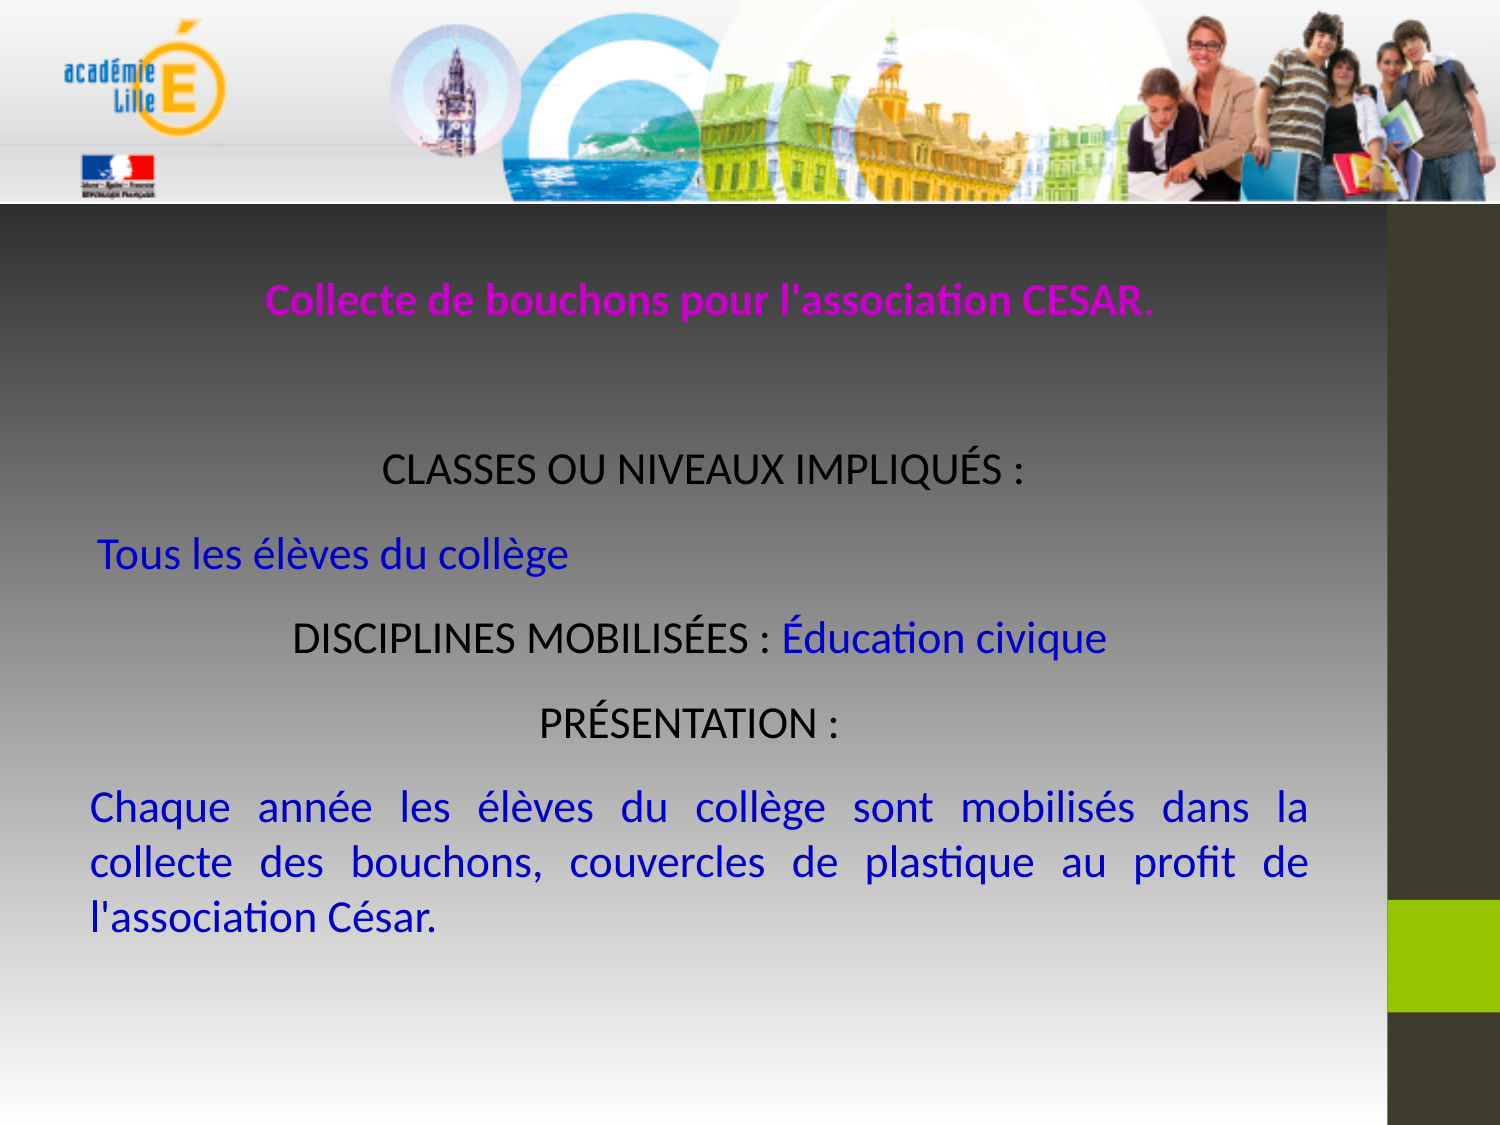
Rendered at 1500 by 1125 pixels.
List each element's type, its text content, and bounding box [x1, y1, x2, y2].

picture [0, 0, 1500, 204]
list Collecte de bouchons pour l'association CESAR. CLASSES OU NIVEAUX IMPLIQUÉS : Tous les élèves du collège DISCIPLINES MOBILISÉES : Éducation civique PRÉSENTATION : Chaque année les élèves du collège sont mobilisés dans la collecte des bouchons, couvercles de plastique au profit de l'association César. [75, 262, 1325, 1050]
